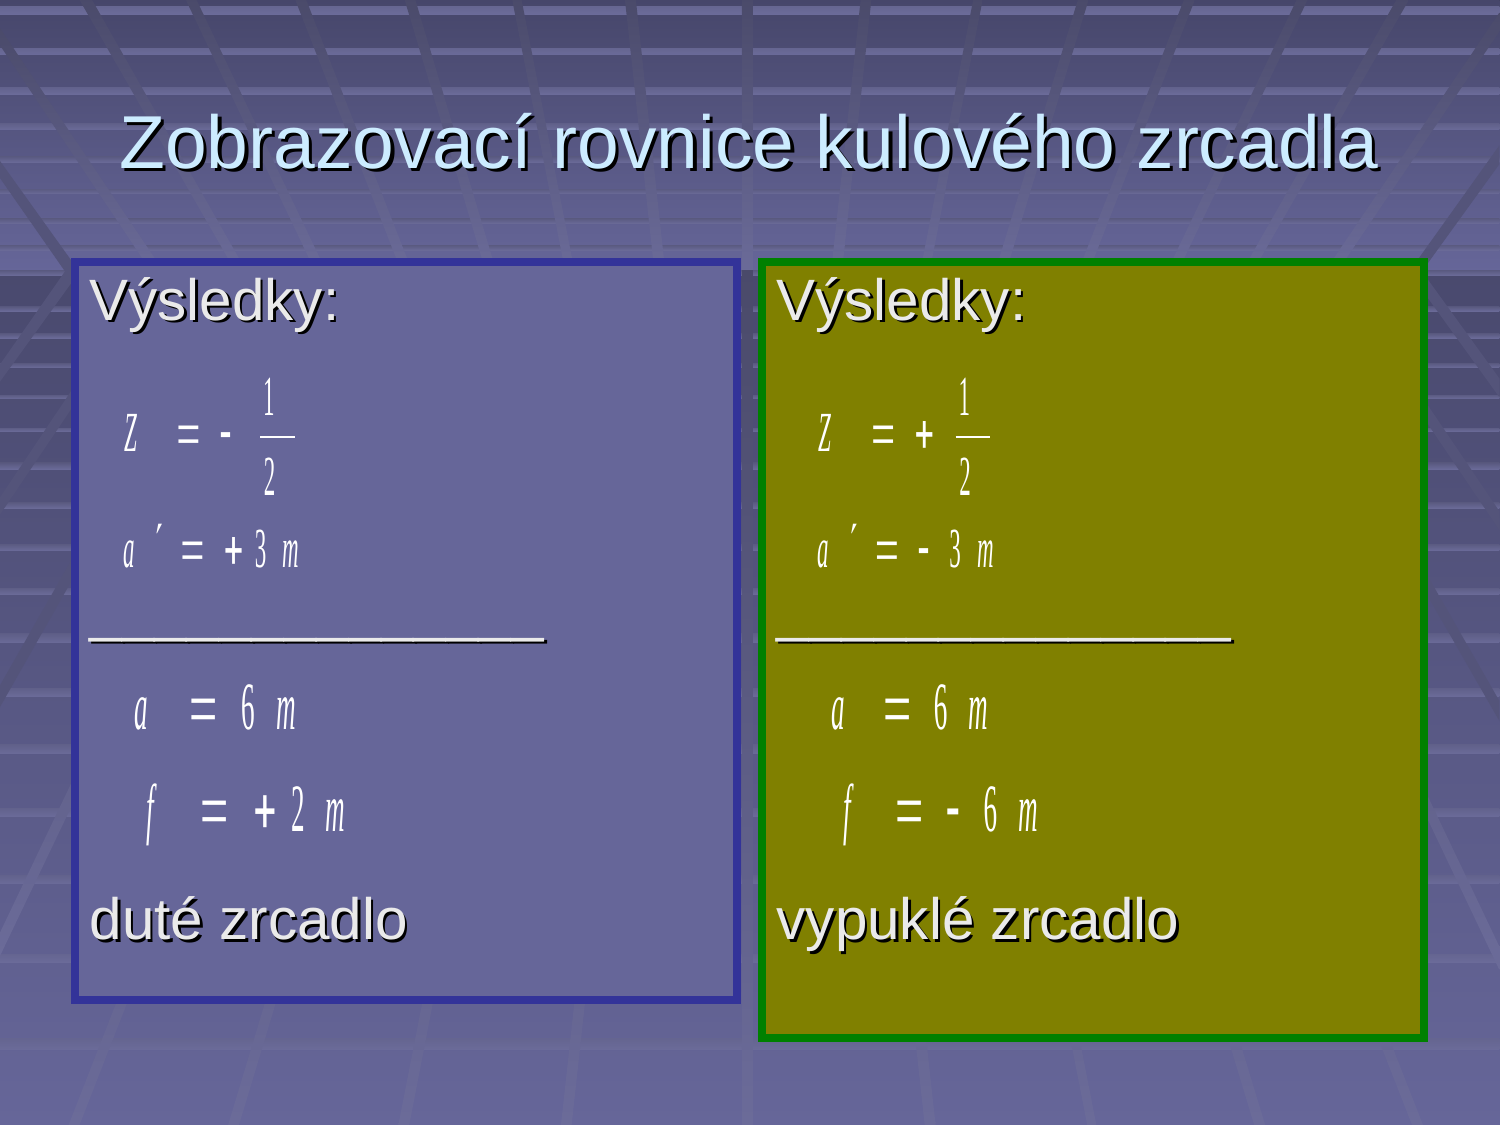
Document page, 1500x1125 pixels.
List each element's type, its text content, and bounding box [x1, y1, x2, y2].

title Zobrazovací rovnice kulového zrcadla [74, 44, 1425, 233]
chart [114, 361, 335, 579]
chart [820, 668, 1081, 861]
list Výsledky: ______________ vypuklé zrcadlo [761, 262, 1425, 1038]
list Výsledky: ______________ duté zrcadlo [74, 262, 738, 1001]
chart [123, 668, 384, 861]
chart [809, 361, 1029, 579]
